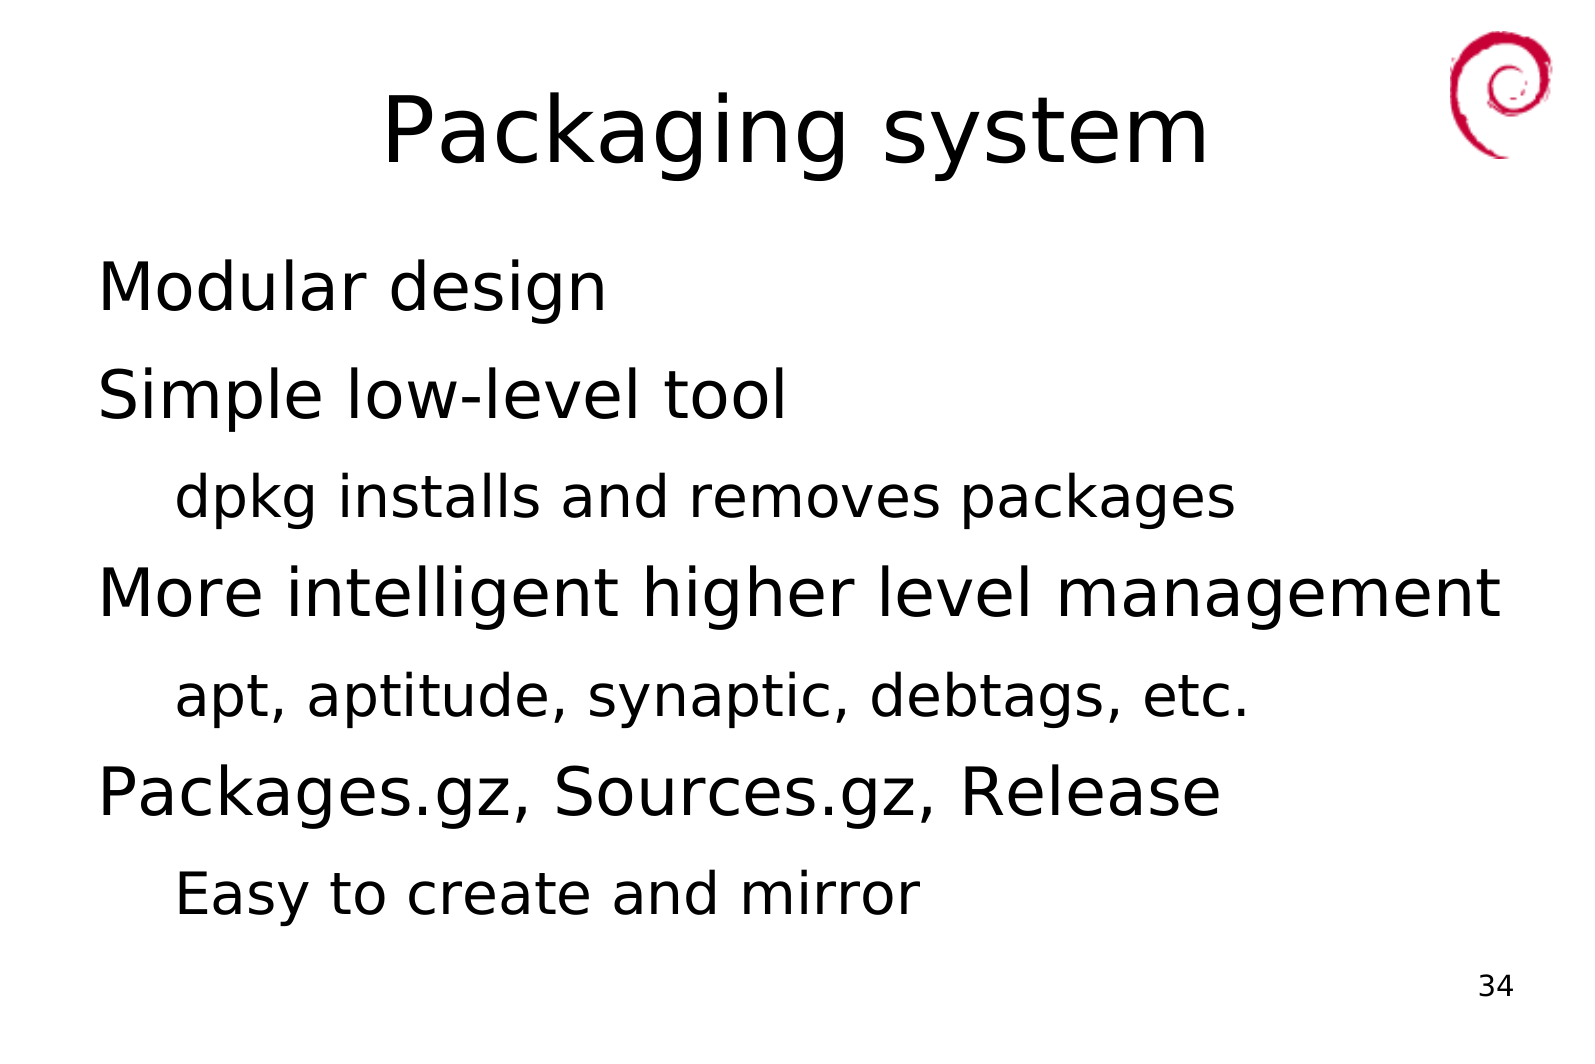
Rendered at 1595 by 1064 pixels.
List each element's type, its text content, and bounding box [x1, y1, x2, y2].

picture [1450, 31, 1555, 159]
title Packaging system [79, 42, 1515, 221]
list Modular design Simple low-level tool dpkg installs and removes packages More intelligent higher level management apt, aptitude, synaptic, debtags, etc. Packages.gz, Sources.gz, Release Easy to create and mirror [79, 248, 1515, 1007]
